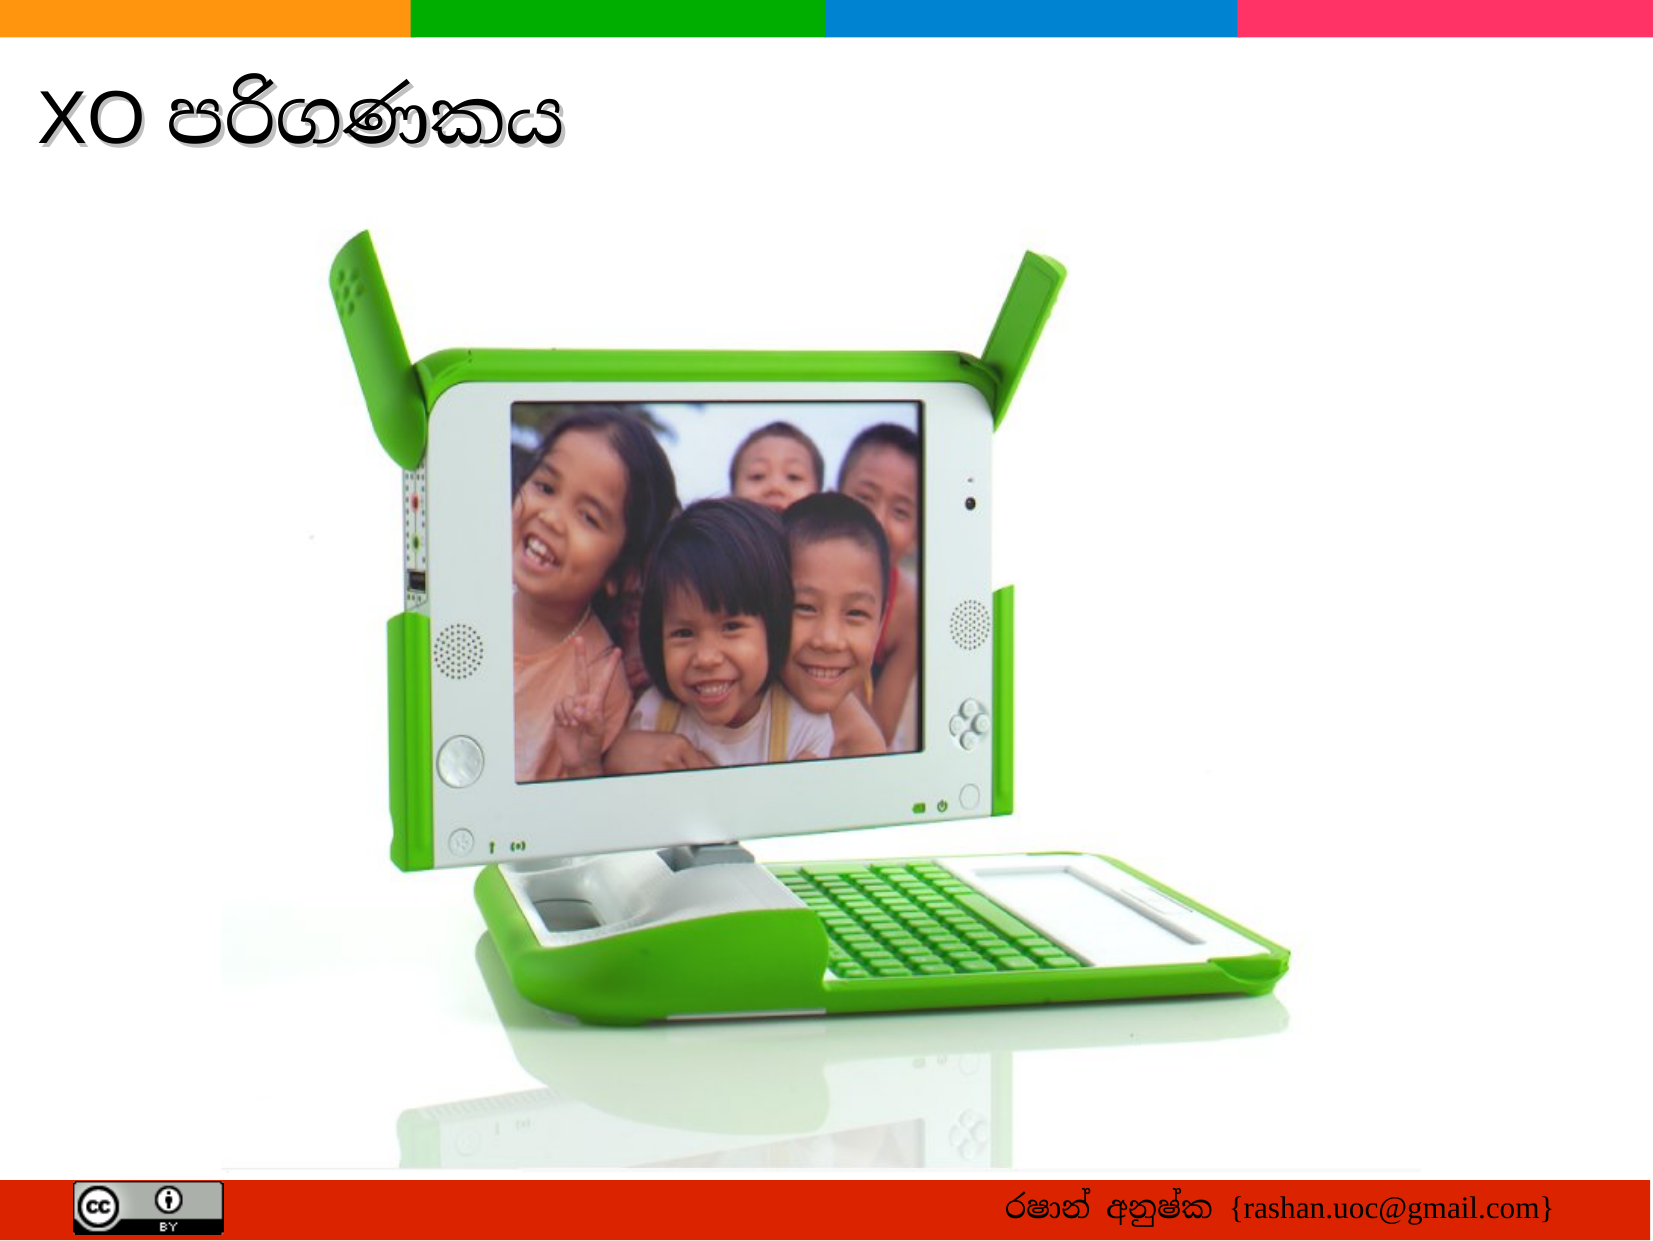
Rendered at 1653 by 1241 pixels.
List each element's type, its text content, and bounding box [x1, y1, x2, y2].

picture [221, 205, 1421, 1173]
picture [73, 1181, 224, 1235]
title XO පරිගණකය [37, 61, 1613, 171]
